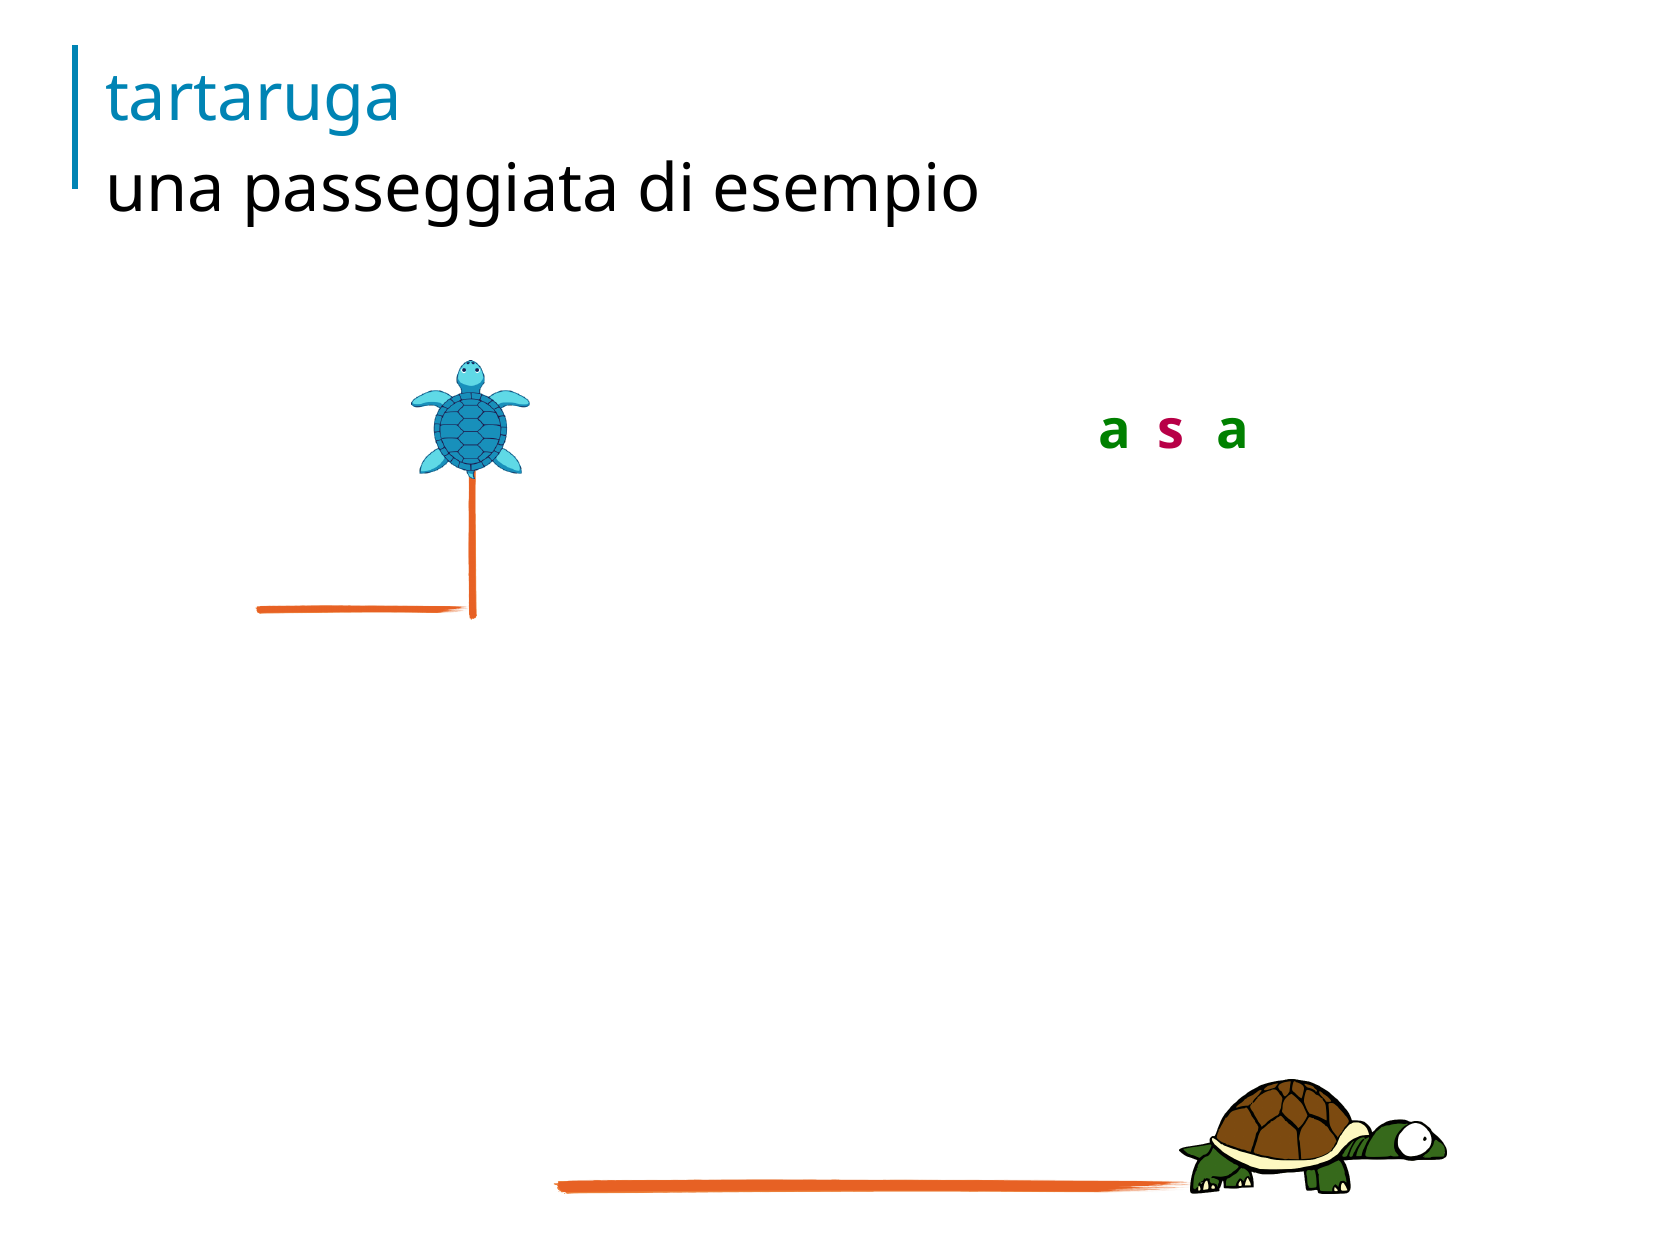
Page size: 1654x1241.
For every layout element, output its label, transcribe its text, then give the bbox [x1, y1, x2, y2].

picture [255, 360, 530, 620]
text_box a [1201, 383, 1278, 472]
text_box s [1142, 383, 1201, 472]
title tartaruga una passeggiata di esempio [105, 49, 1571, 200]
text_box a [1083, 383, 1142, 472]
picture [553, 1079, 1447, 1194]
